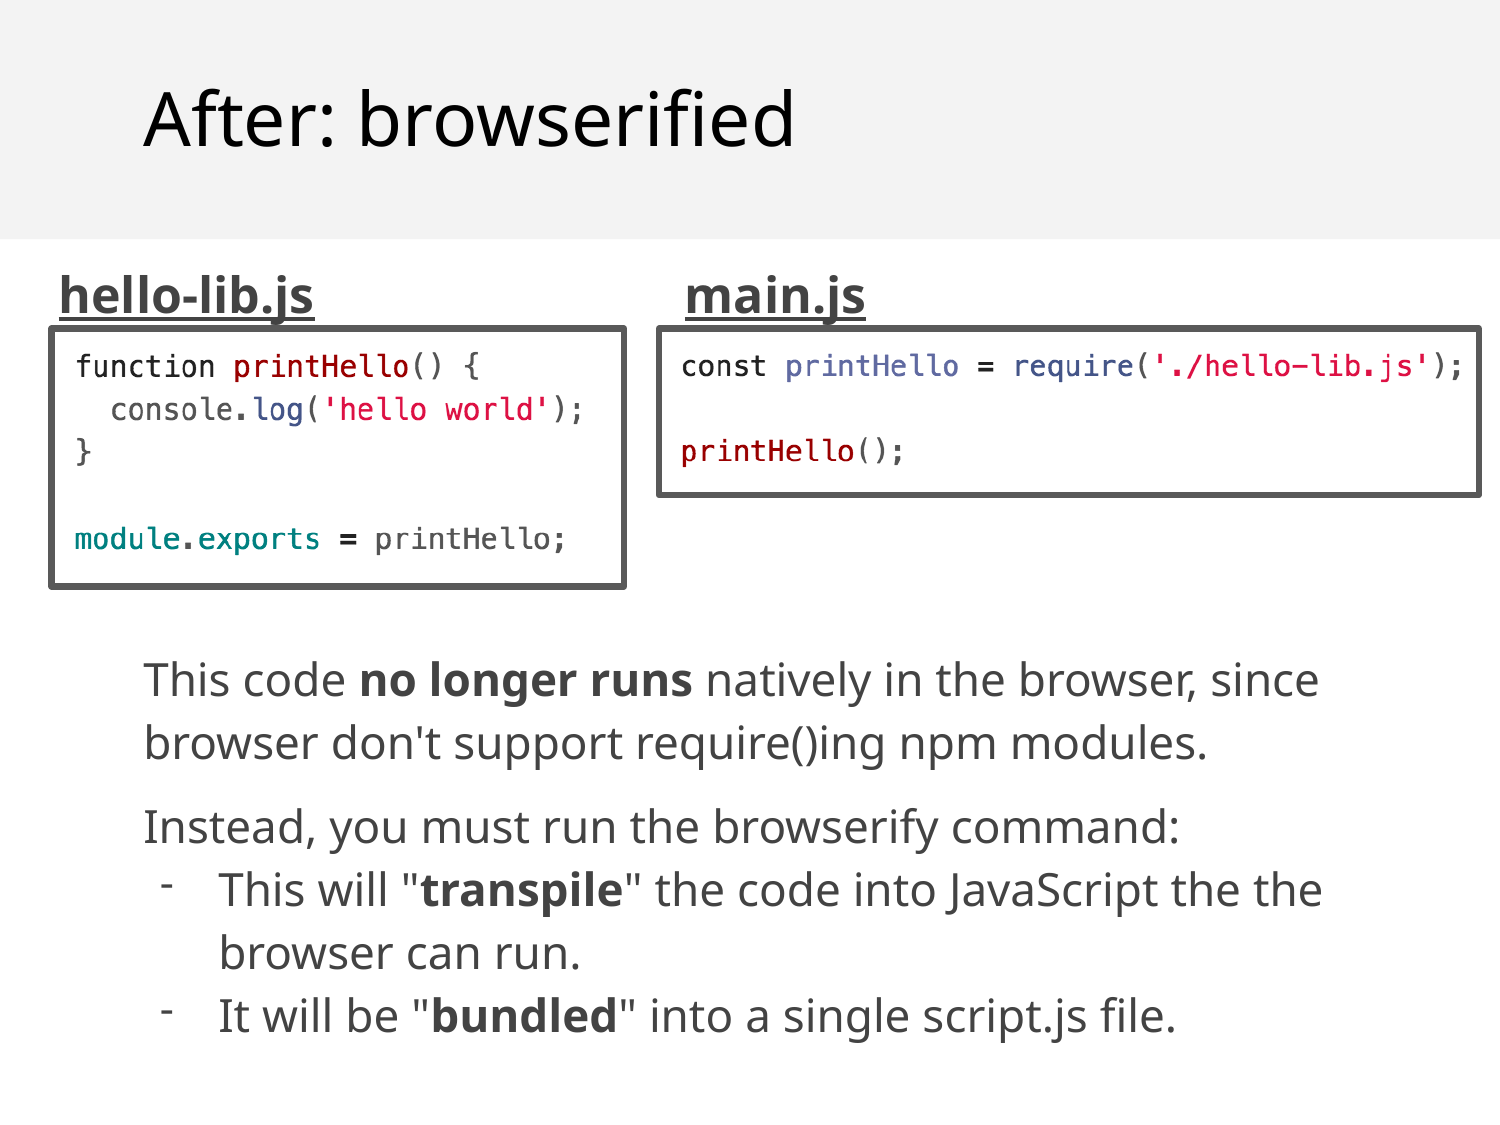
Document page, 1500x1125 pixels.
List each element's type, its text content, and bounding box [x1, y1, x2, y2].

picture [54, 331, 621, 584]
title After: browserified [128, 56, 1372, 183]
list This code no longer runs natively in the browser, since browser don't support require()ing npm modules. Instead, you must run the browserify command: This will "transpile" the code into JavaScript the the browser can run. It will be "bundled" into a single script.js file. [128, 626, 1372, 1024]
list main.js [670, 239, 1197, 365]
list hello-lib.js [43, 239, 571, 365]
picture [662, 331, 1476, 492]
